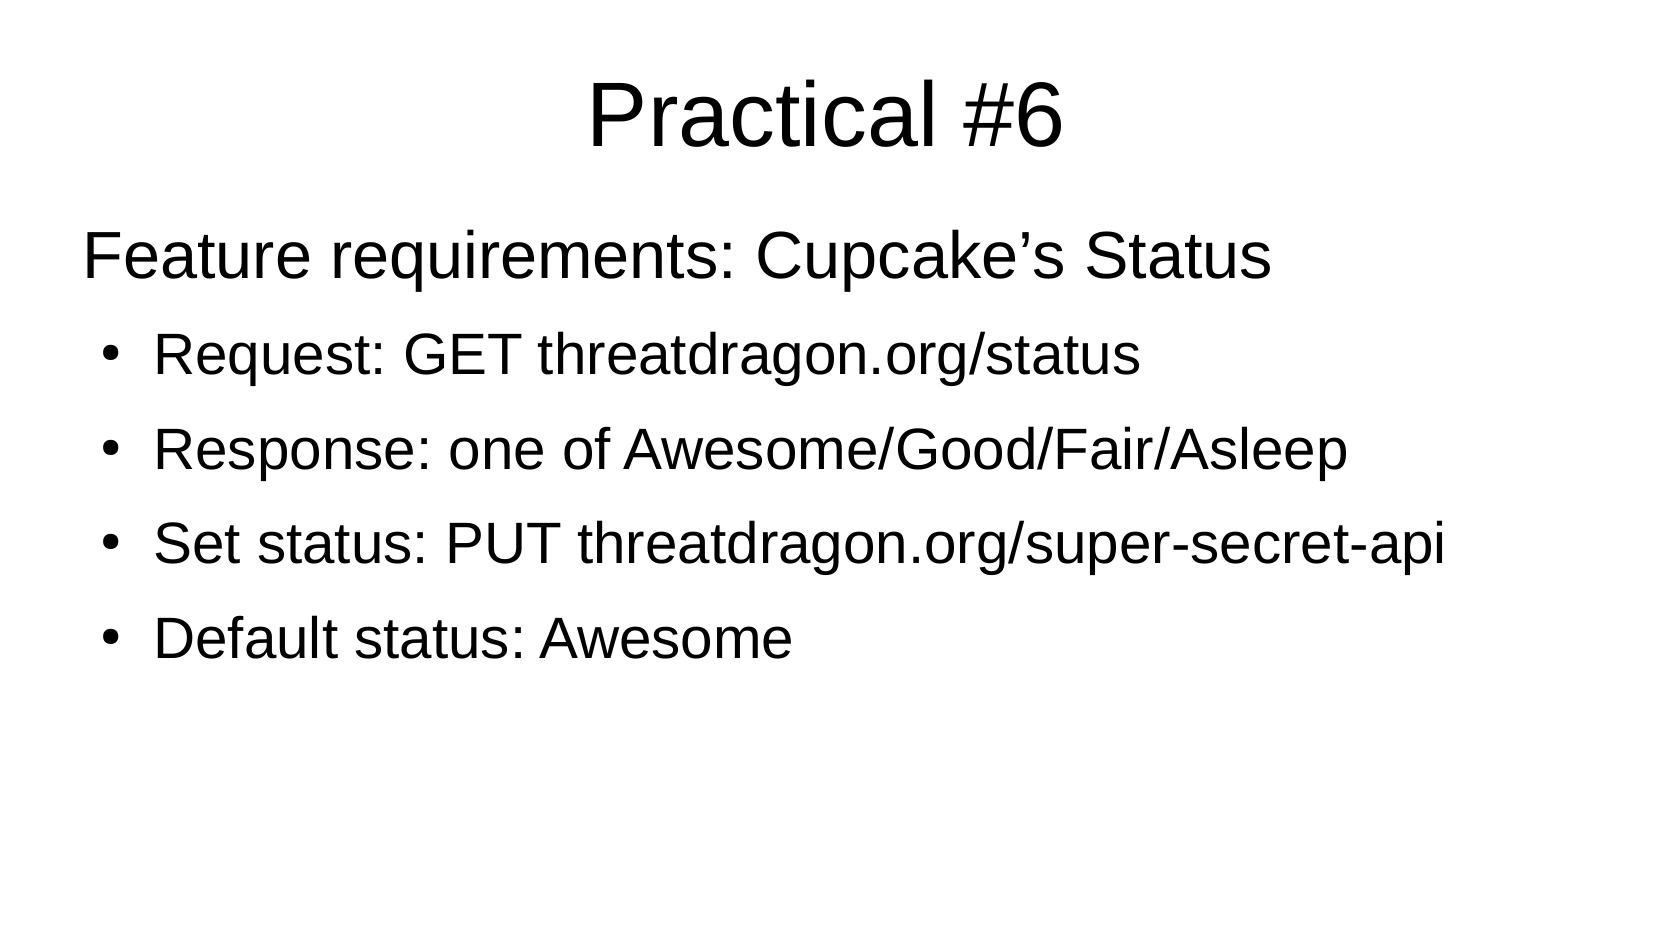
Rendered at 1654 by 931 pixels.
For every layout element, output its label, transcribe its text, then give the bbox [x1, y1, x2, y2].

title Practical #6 [82, 37, 1571, 193]
list Feature requirements: Cupcake’s Status Request: GET threatdragon.org/status Response: one of Awesome/Good/Fair/Asleep Set status: PUT threatdragon.org/super-secret-api Default status: Awesome [82, 217, 1571, 758]
